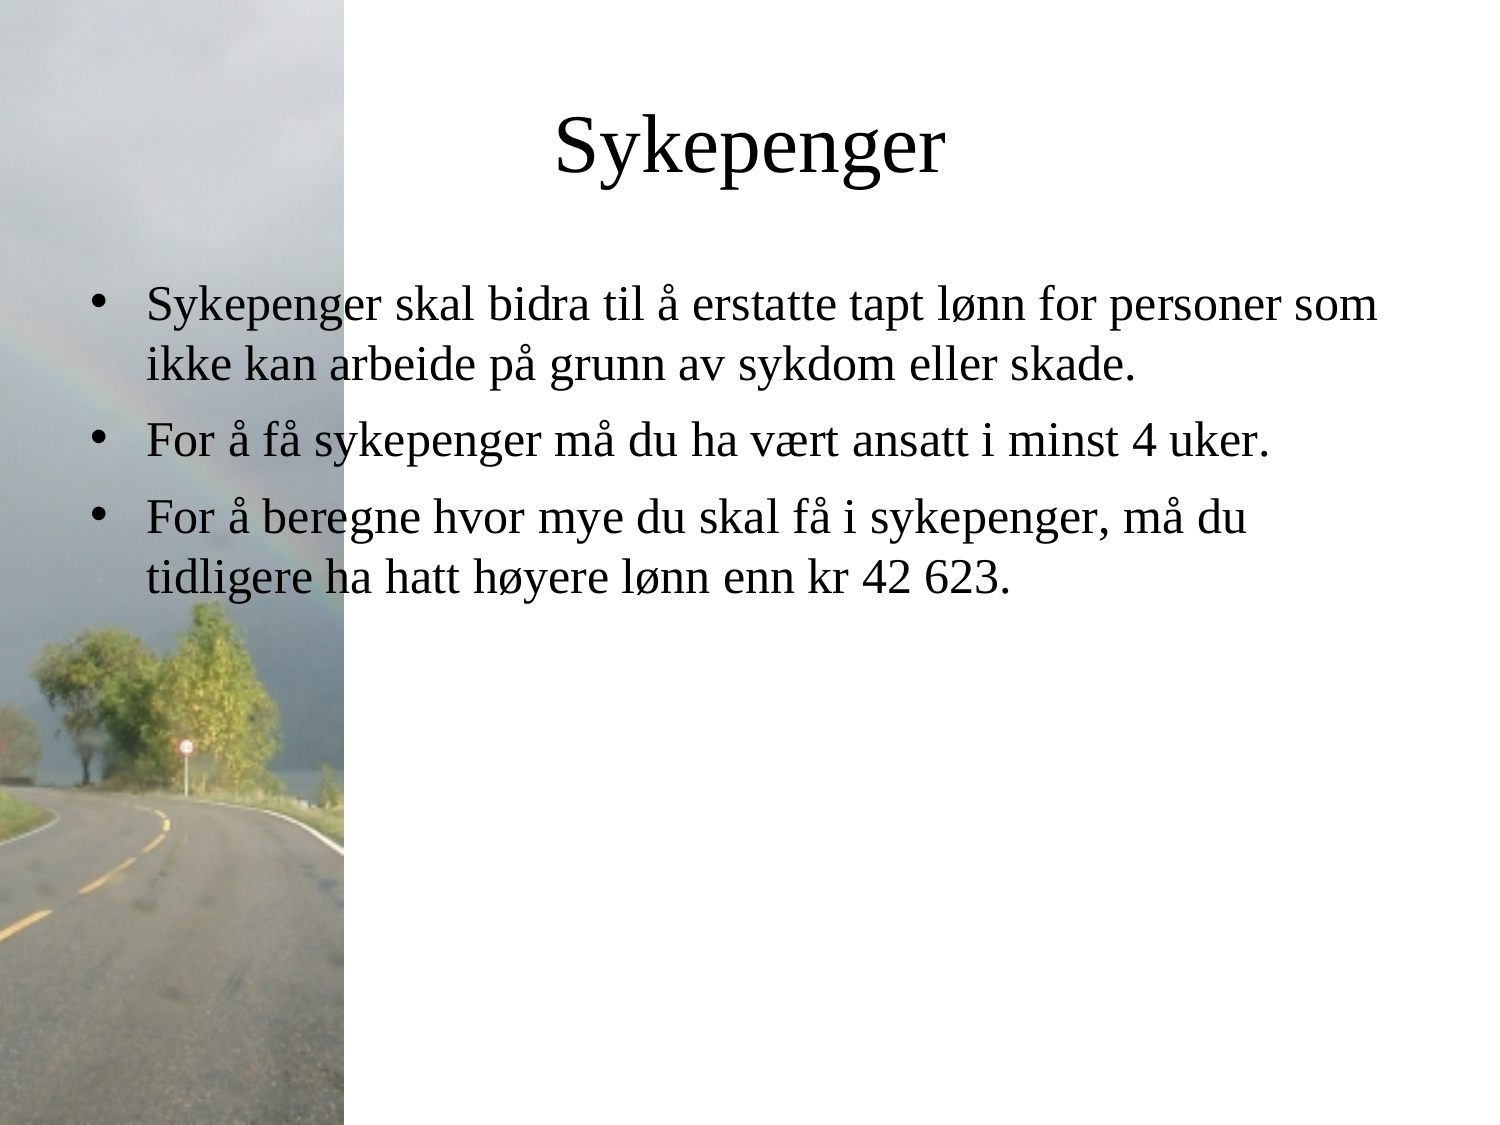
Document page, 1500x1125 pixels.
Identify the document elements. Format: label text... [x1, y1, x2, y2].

list Sykepenger skal bidra til å erstatte tapt lønn for personer som ikke kan arbeide på grunn av sykdom eller skade. For å få sykepenger må du ha vært ansatt i minst 4 uker. For å beregne hvor mye du skal få i sykepenger, må du tidligere ha hatt høyere lønn enn kr 42 623. [75, 262, 1426, 1005]
picture [0, 0, 344, 1125]
title Sykepenger [75, 45, 1426, 233]
